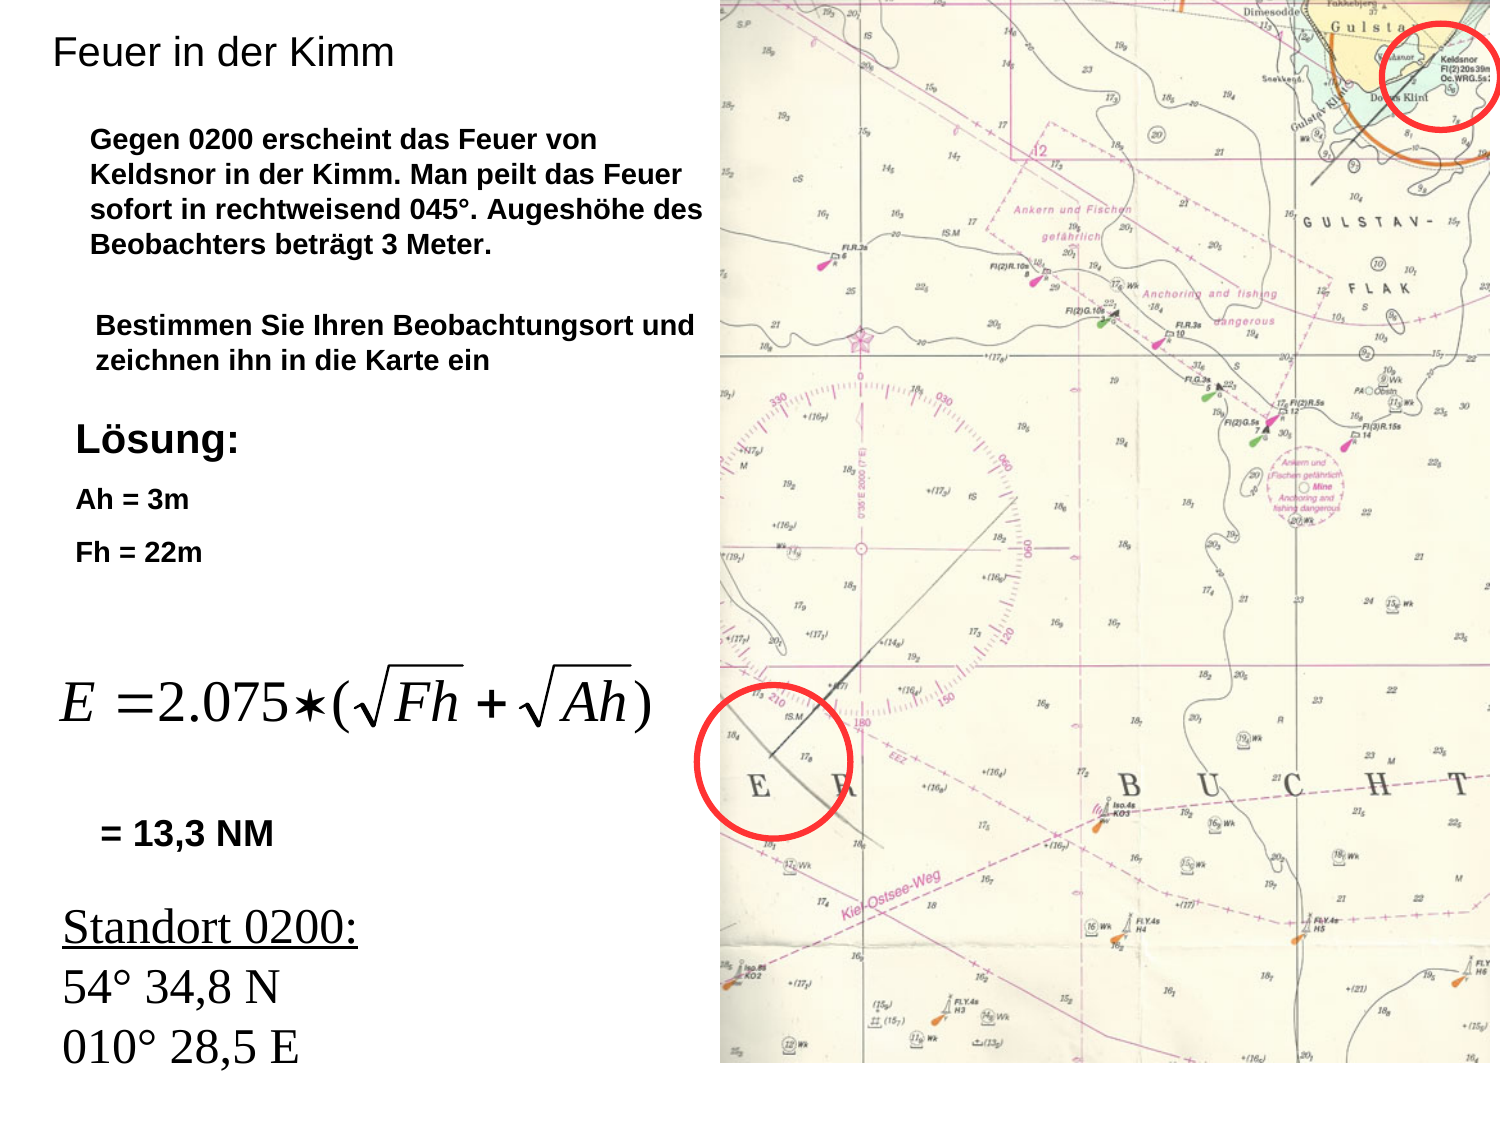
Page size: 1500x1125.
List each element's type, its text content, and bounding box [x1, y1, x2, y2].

text_box = 13,3 NM [85, 801, 414, 863]
text_box Standort 0200: 54° 34,8 N 010° 28,5 E [47, 885, 721, 1081]
chart [48, 652, 662, 747]
text_box Gegen 0200 erscheint das Feuer von Keldsnor in der Kimm. Man peilt das Feuer sofort in rechtweisend 045°. Augeshöhe des Beobachters beträgt 3 Meter. [74, 112, 720, 268]
text_box Lösung: Ah = 3m Fh = 22m [60, 404, 674, 630]
text_box [1381, 23, 1500, 130]
picture [720, 0, 1490, 1063]
text_box Bestimmen Sie Ihren Beobachtungsort und zeichnen ihn in die Karte ein [80, 298, 715, 419]
text_box [696, 685, 851, 839]
title Feuer in der Kimm [37, 24, 563, 75]
